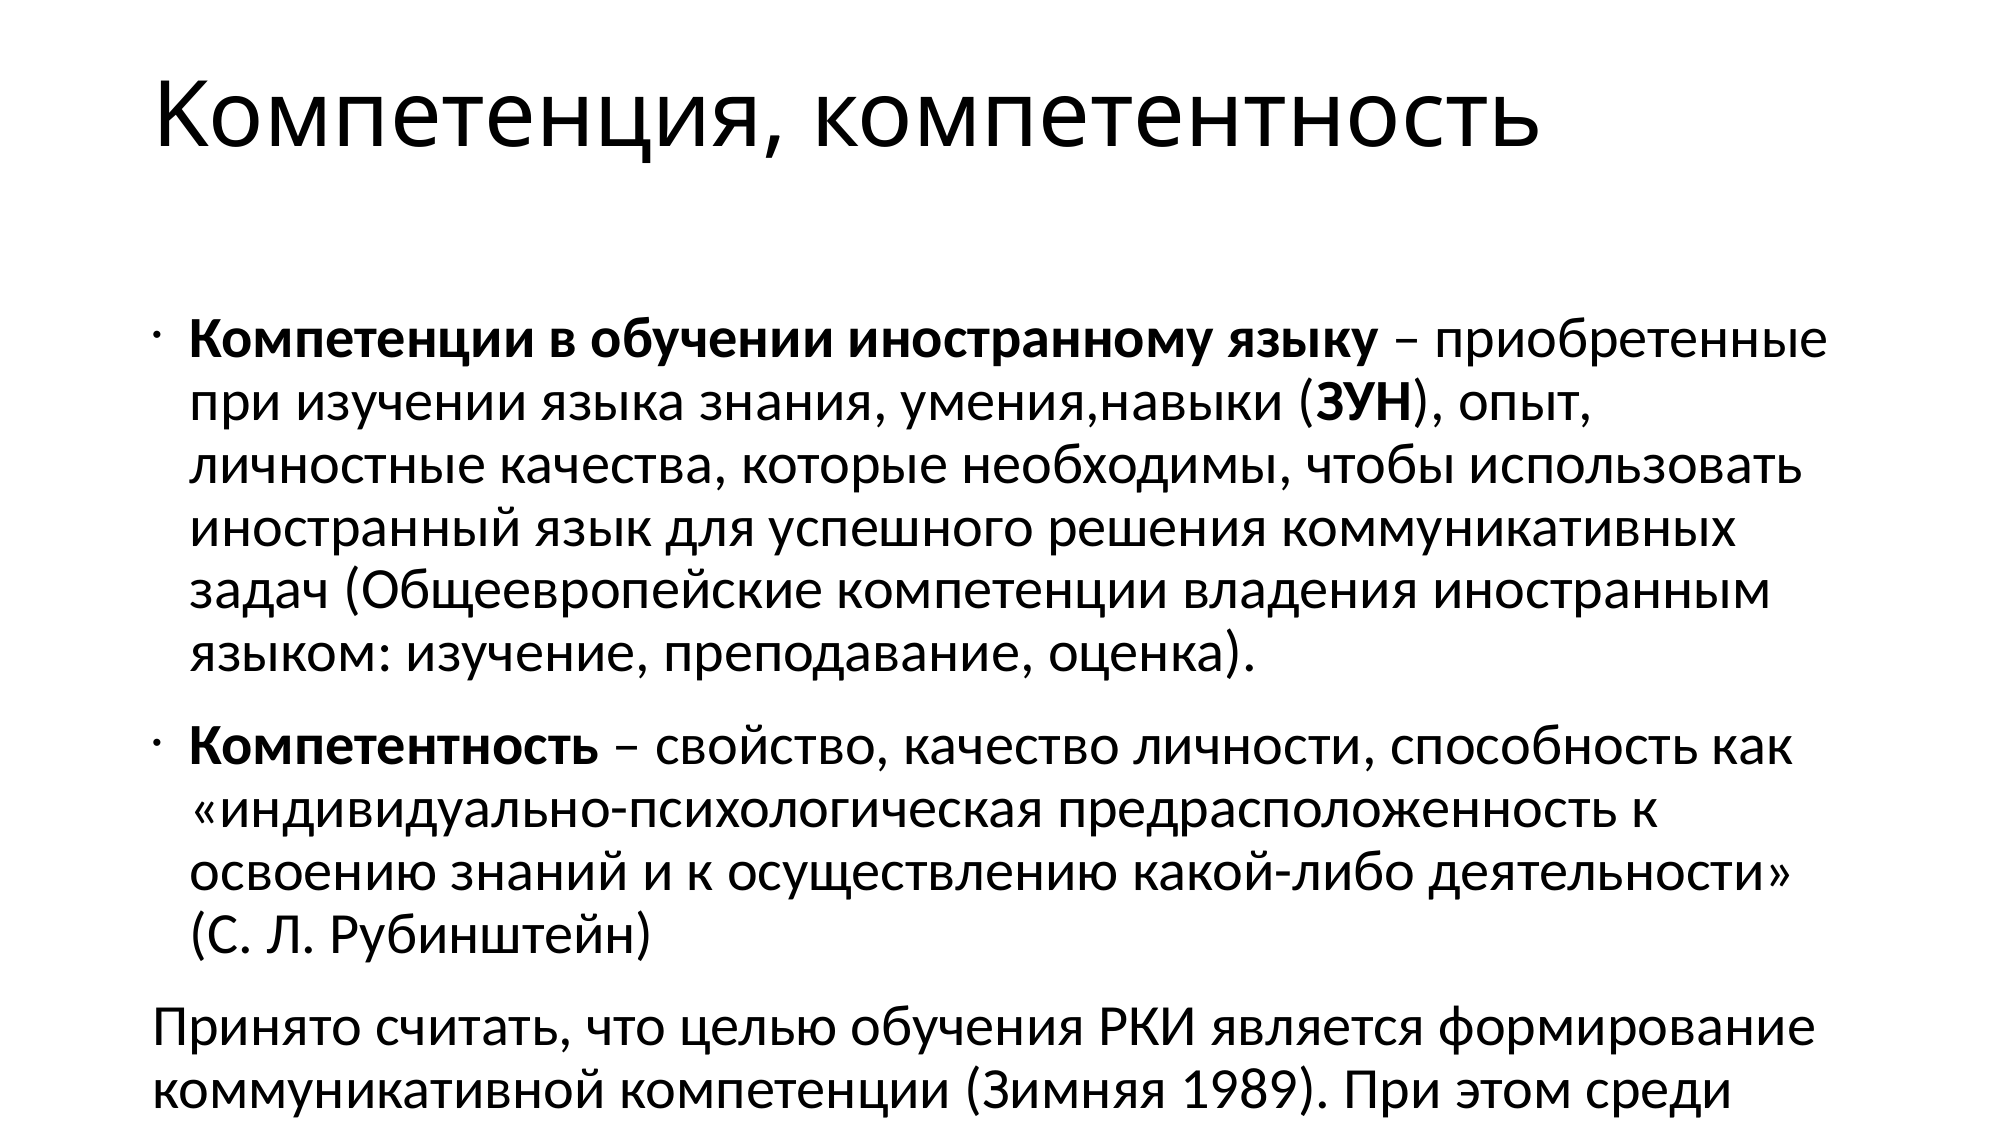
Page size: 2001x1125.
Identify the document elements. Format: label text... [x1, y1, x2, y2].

title Kомпетенция, компетентность [137, 59, 1863, 278]
list Компетенции в обучении иностранному языку – приобретенные при изучении языка знания, умения,навыки (ЗУН), опыт, личностные качества, которые необходимы, чтобы использовать иностранный язык для успешного решения коммуникативных задач (Общеевропейские компетенции владения иностранным языком: изучение, преподавание, оценка). Компетентность – свойство, качество личности, способность как «индивидуально-психологическая предрасположенность к освоению знаний и к осуществлению какой-либо деятельности» (С. Л. Рубинштейн) Принято считать, что целью обучения РКИ является формирование коммуникативной компетенции (Зимняя 1989). При этом среди методистов нет единодушия относительно трактовки понятий «компетенция», «коммуникативная компетенция» и «коммуникативная компетентность». По мнению А. И. Сурыгина, «именно компетентность, а не компетенция, правильный термин для обозначения способности, сформированной в результате обучения» (Сурыгин 2000: 47). [137, 299, 1863, 1014]
